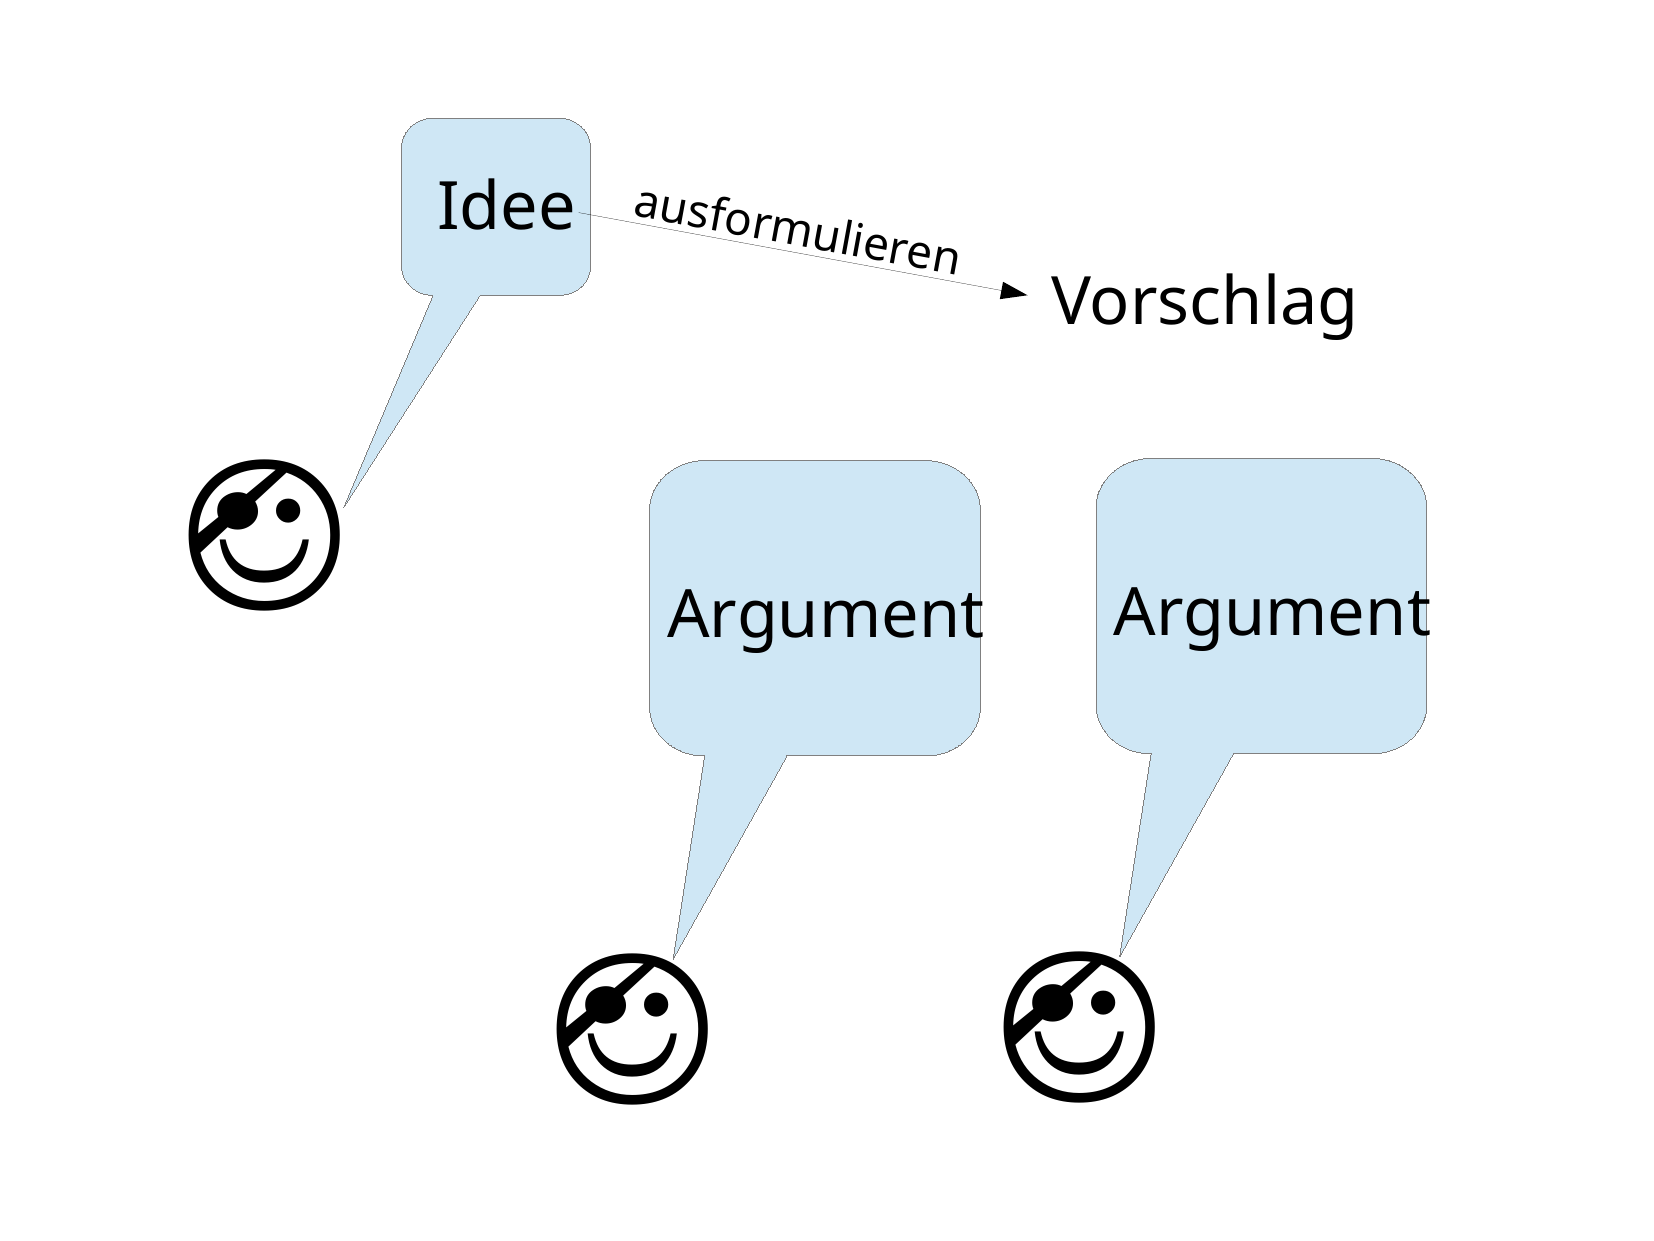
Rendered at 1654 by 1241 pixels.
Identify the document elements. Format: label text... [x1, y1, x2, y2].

text_box Vorschlag [1051, 254, 1406, 343]
text_box [649, 460, 981, 956]
text_box Argument [667, 567, 1022, 656]
text_box Idee [437, 159, 579, 248]
text_box ausformulieren [627, 155, 993, 306]
text_box  [165, 462, 364, 678]
text_box  [980, 954, 1179, 1170]
text_box  [533, 956, 733, 1172]
text_box [1096, 458, 1427, 954]
text_box [343, 118, 591, 508]
text_box Argument [1113, 565, 1469, 654]
